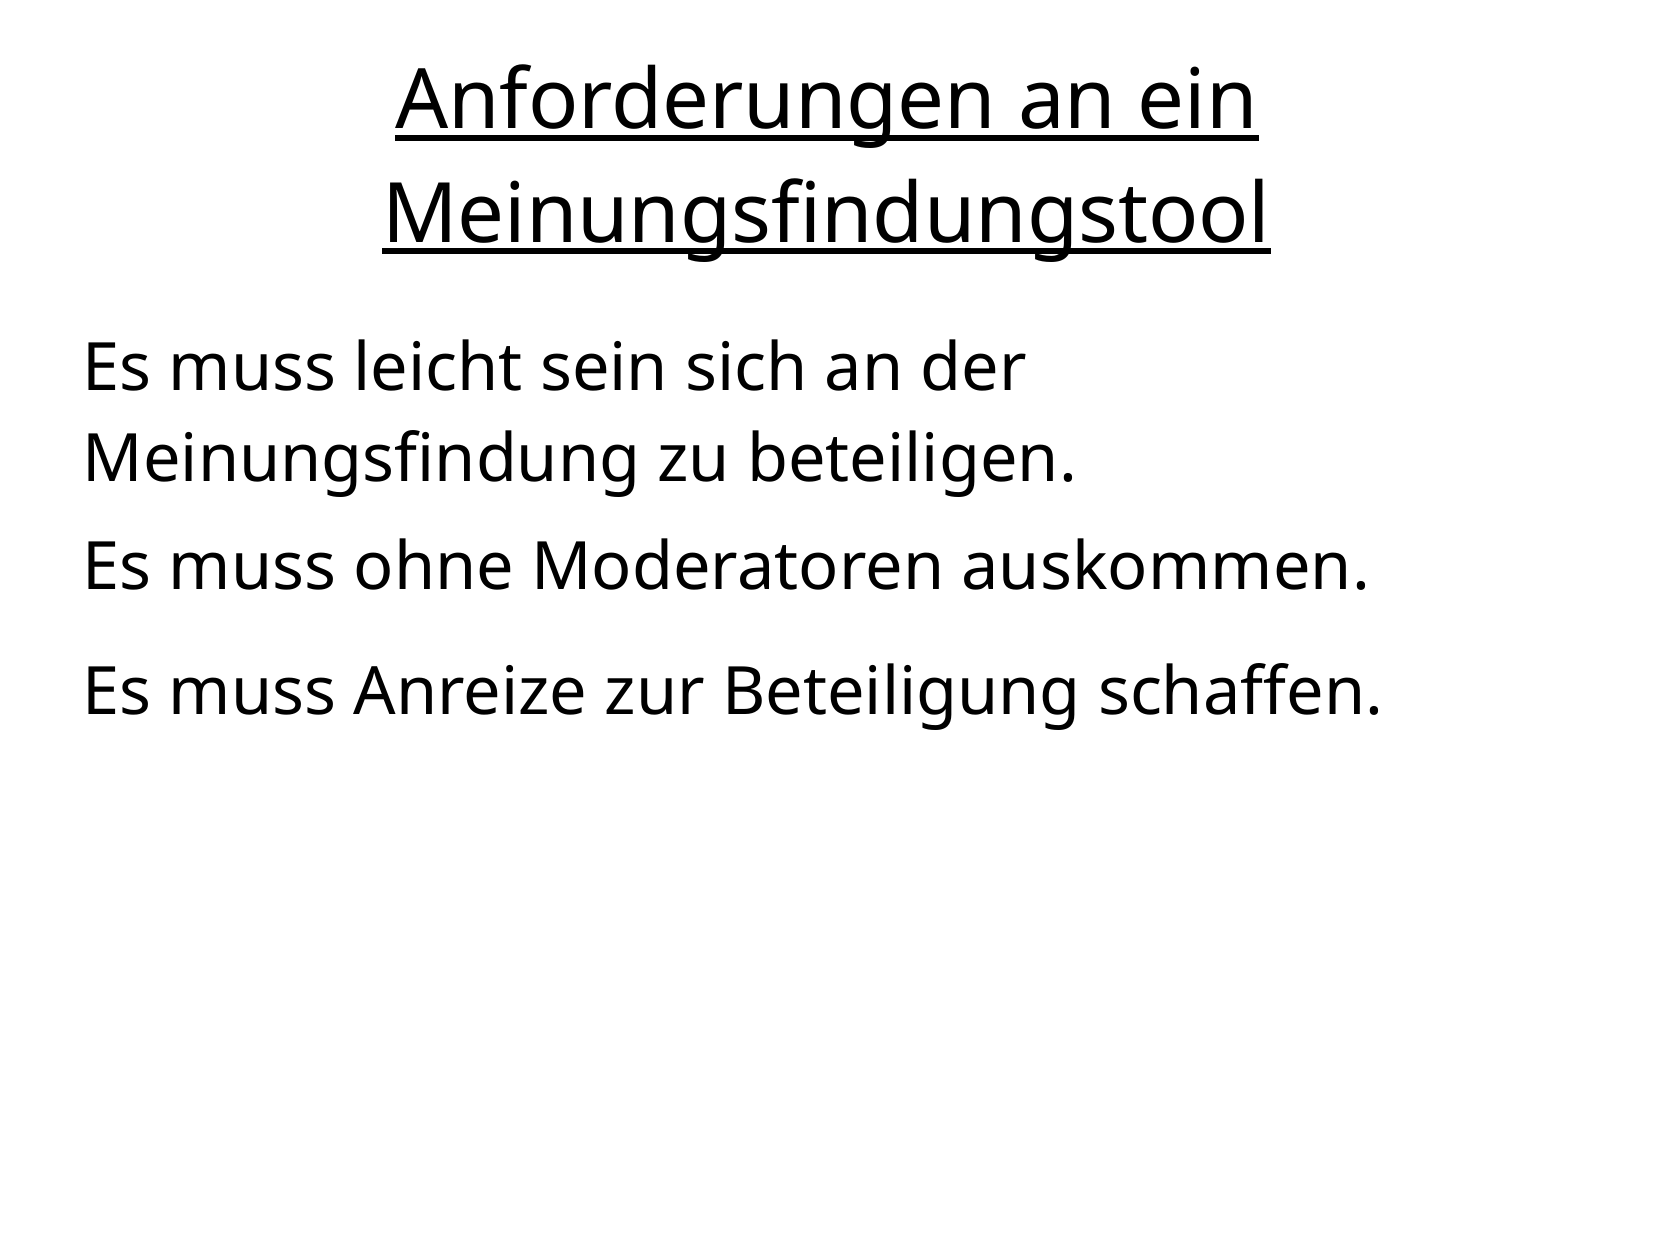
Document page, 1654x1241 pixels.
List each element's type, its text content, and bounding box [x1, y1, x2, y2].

title Anforderungen an ein Meinungsfindungstool [82, 49, 1571, 257]
text_box Es muss leicht sein sich an der Meinungsfindung zu beteiligen. [82, 330, 1548, 490]
text_box Es muss ohne Moderatoren auskommen. [82, 519, 1548, 608]
text_box Es muss Anreize zur Beteiligung schaffen. [82, 644, 1548, 733]
